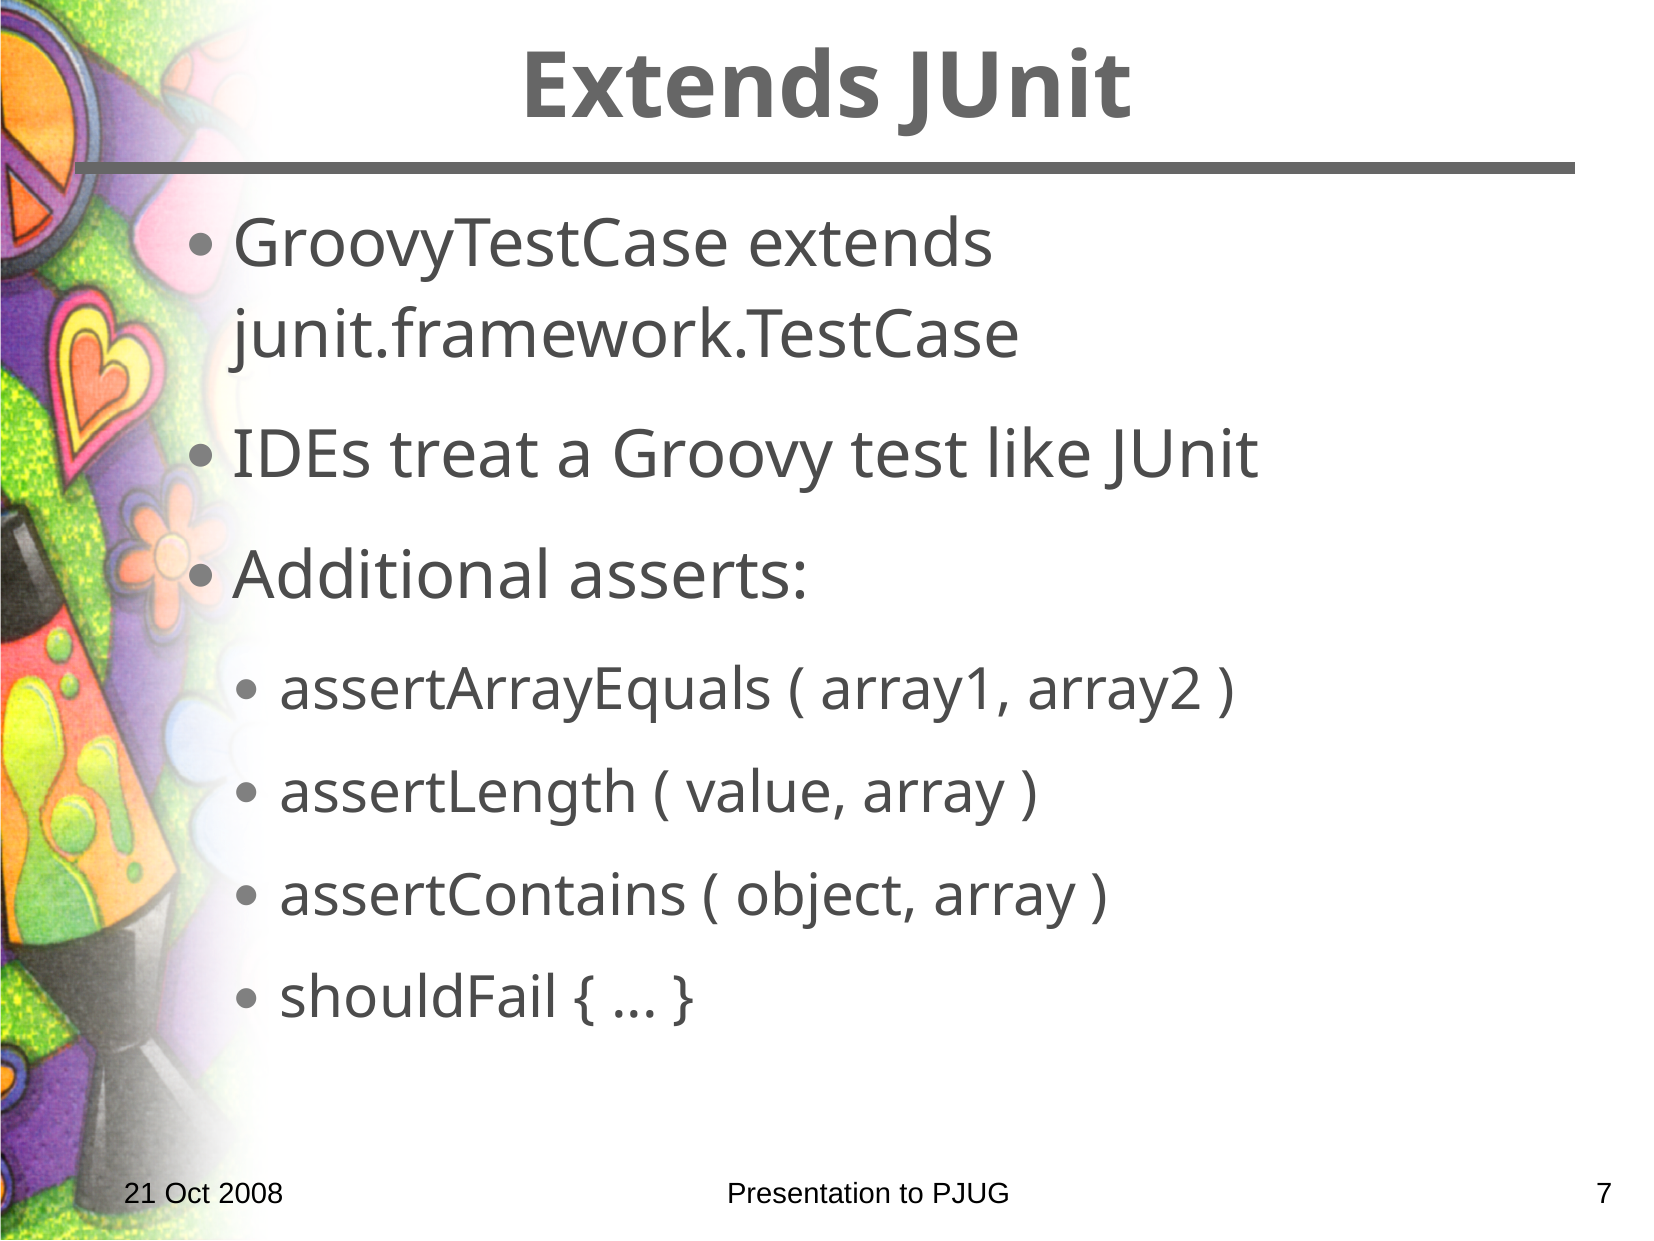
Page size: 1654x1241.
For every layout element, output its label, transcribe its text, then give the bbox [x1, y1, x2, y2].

title Extends JUnit [82, 0, 1571, 186]
picture [0, 0, 413, 1240]
list GroovyTestCase extends junit.framework.TestCase IDEs treat a Groovy test like JUnit Additional asserts: assertArrayEquals ( array1, array2 ) assertLength ( value, array ) assertContains ( object, array ) shouldFail { ... } [187, 195, 1613, 1080]
